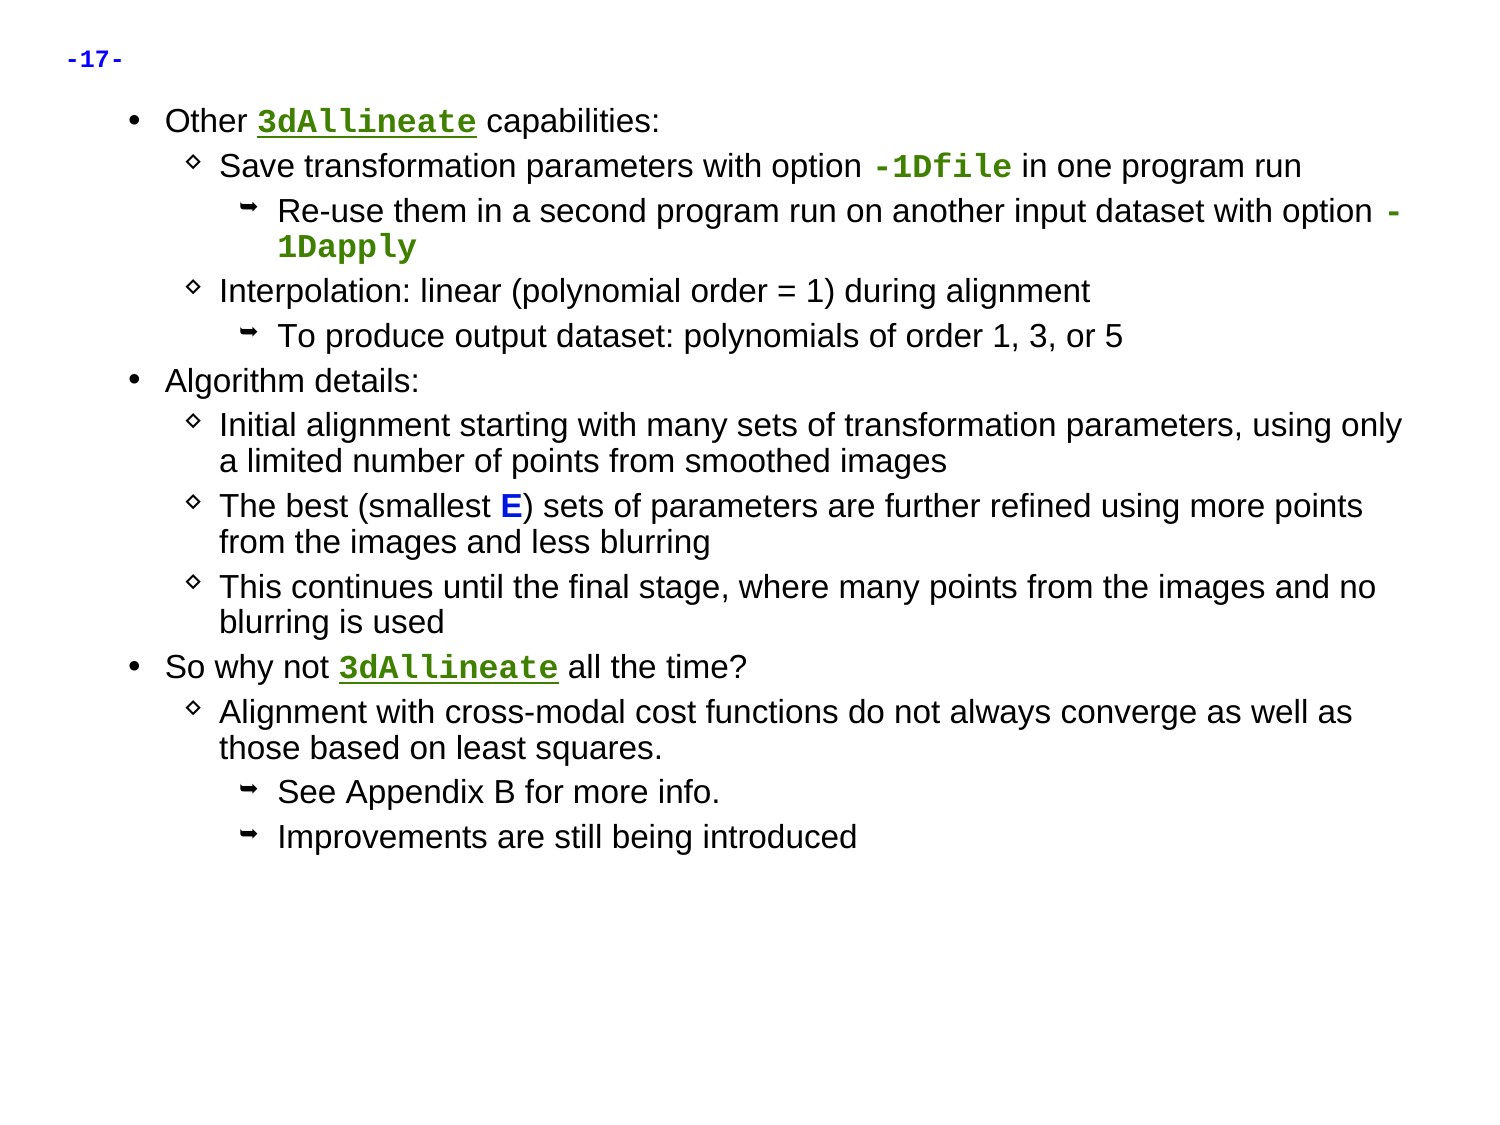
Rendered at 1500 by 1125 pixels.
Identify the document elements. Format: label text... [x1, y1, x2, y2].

text_box Other 3dAllineate capabilities: Save transformation parameters with option -1Dfile in one program run Re-use them in a second program run on another input dataset with option -1Dapply Interpolation: linear (polynomial order = 1) during alignment To produce output dataset: polynomials of order 1, 3, or 5 Algorithm details: Initial alignment starting with many sets of transformation parameters, using only a limited number of points from smoothed images The best (smallest E) sets of parameters are further refined using more points from the images and less blurring This continues until the final stage, where many points from the images and no blurring is used So why not 3dAllineate all the time? Alignment with cross-modal cost functions do not always converge as well as those based on least squares. See Appendix B for more info. Improvements are still being introduced [112, 96, 1438, 1075]
